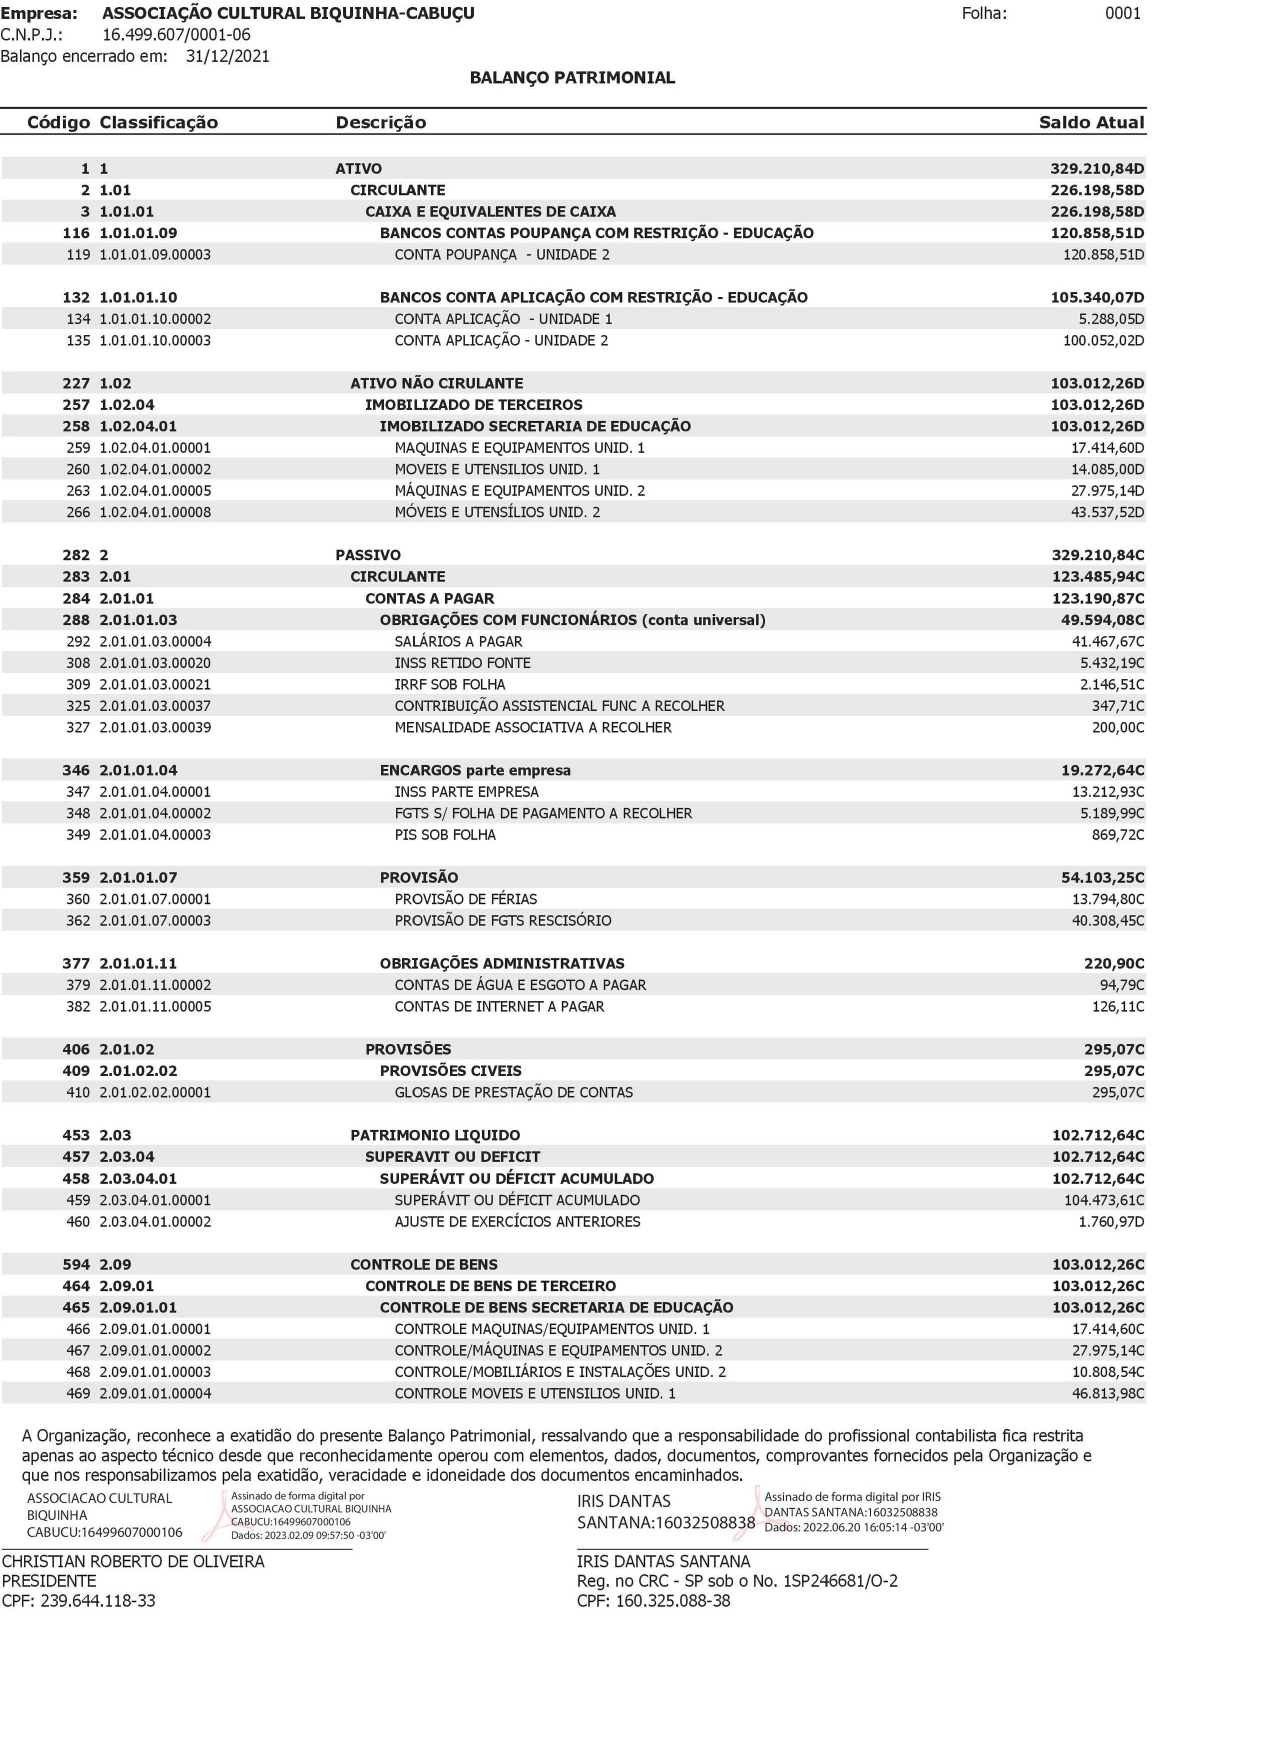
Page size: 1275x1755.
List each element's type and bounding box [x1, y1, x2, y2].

text_box [0, 2, 1240, 1754]
